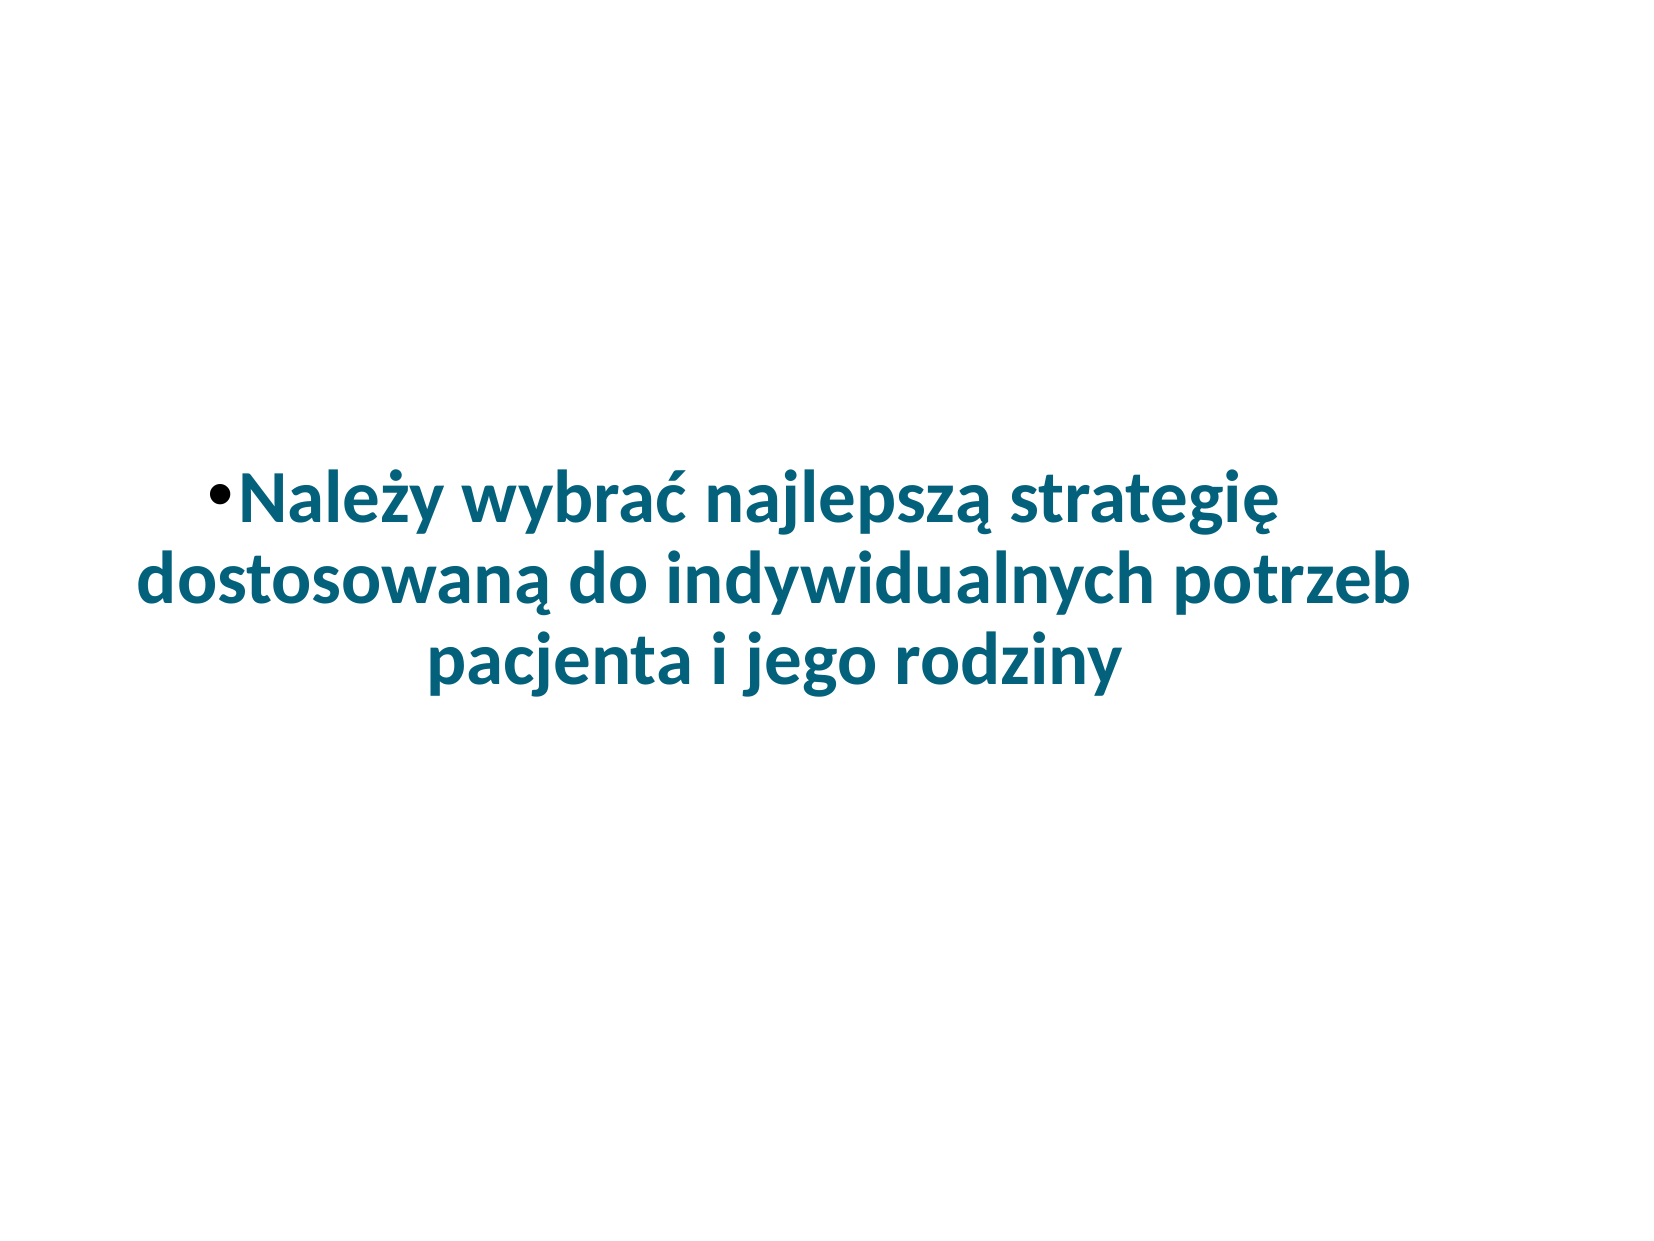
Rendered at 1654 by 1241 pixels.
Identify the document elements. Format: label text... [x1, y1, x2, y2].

subtitle Należy wybrać najlepszą strategię dostosowaną do indywidualnych potrzeb pacjenta i jego rodziny [0, 49, 1489, 1109]
